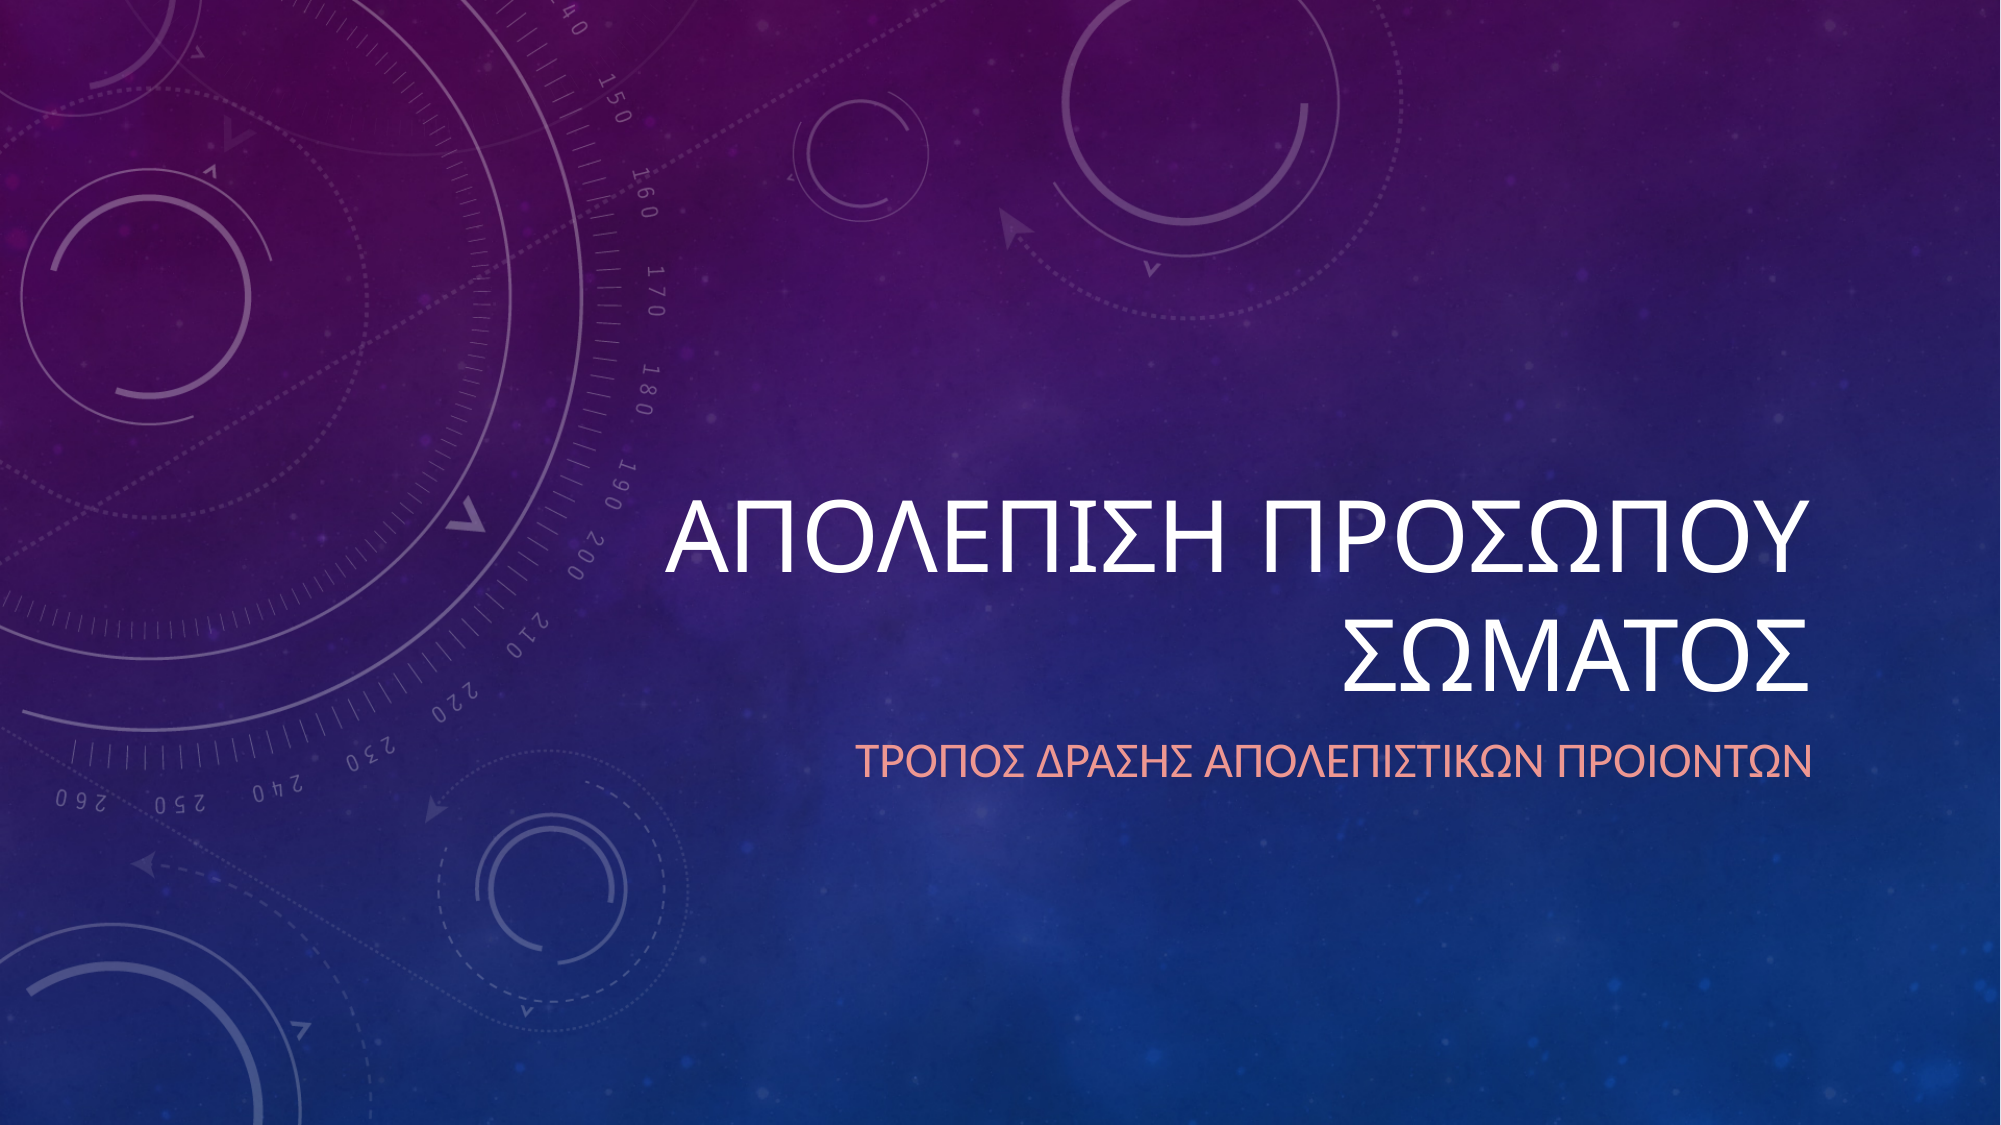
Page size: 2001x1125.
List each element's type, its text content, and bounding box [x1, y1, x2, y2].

subtitle ΤΡΟΠΟΣ ΔΡΑΣΗΣ ΑΠΟΛΕΠΙΣΤΙΚΩΝ ΠΡΟΙΟΝΤΩΝ [840, 719, 1831, 826]
title ΑΠΟΛΕΠΙΣΗ ΠΡΟΣΩΠΟΥ ΣΩΜΑΤΟΣ [650, 322, 1831, 720]
